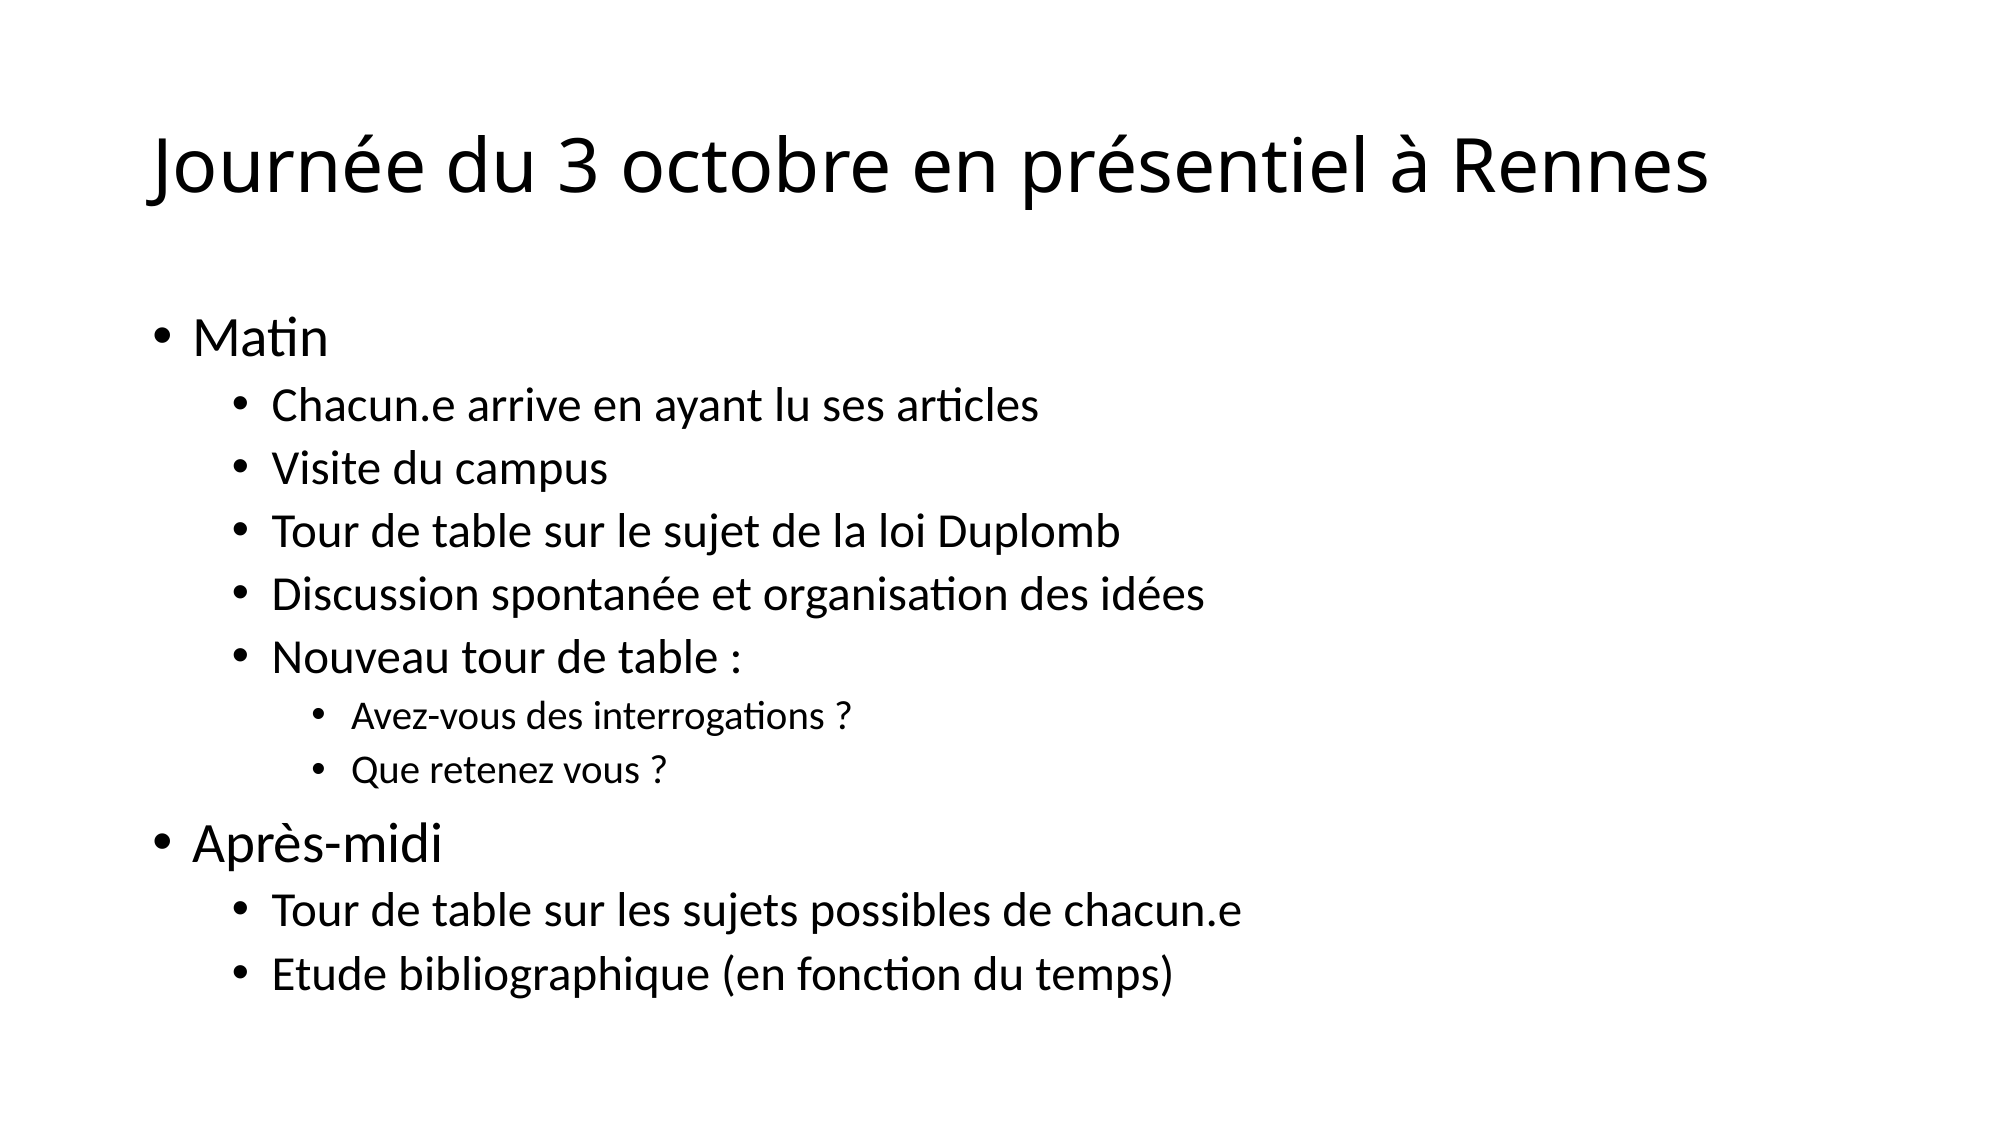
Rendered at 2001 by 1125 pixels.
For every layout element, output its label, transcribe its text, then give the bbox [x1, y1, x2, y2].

list Matin Chacun.e arrive en ayant lu ses articles Visite du campus Tour de table sur le sujet de la loi Duplomb Discussion spontanée et organisation des idées Nouveau tour de table : Avez-vous des interrogations ? Que retenez vous ? Après-midi Tour de table sur les sujets possibles de chacun.e Etude bibliographique (en fonction du temps) [137, 299, 1863, 1014]
title Journée du 3 octobre en présentiel à Rennes [137, 59, 1863, 278]
